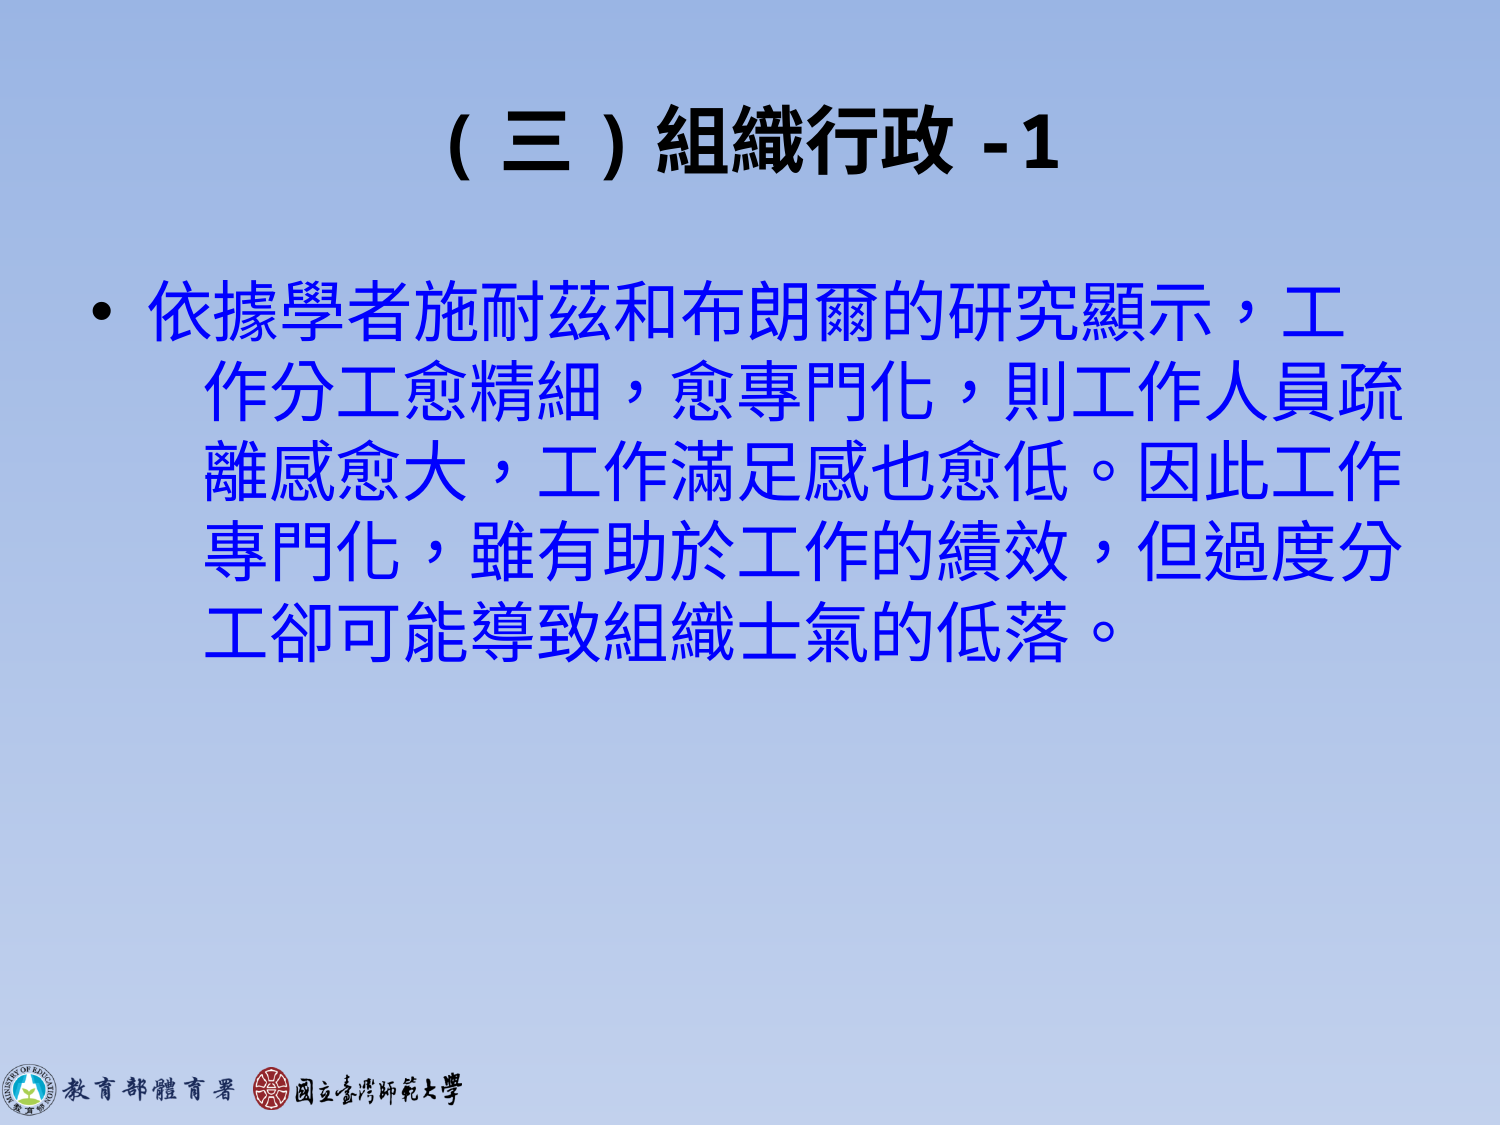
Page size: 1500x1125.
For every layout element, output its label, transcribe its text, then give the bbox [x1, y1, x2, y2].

title (三)組織行政-1 [75, 45, 1426, 233]
list 依據學者施耐茲和布朗爾的研究顯示，工作分工愈精細，愈專門化，則工作人員疏離感愈大，工作滿足感也愈低。因此工作專門化，雖有助於工作的績效，但過度分工卻可能導致組織士氣的低落。 [75, 262, 1426, 1005]
